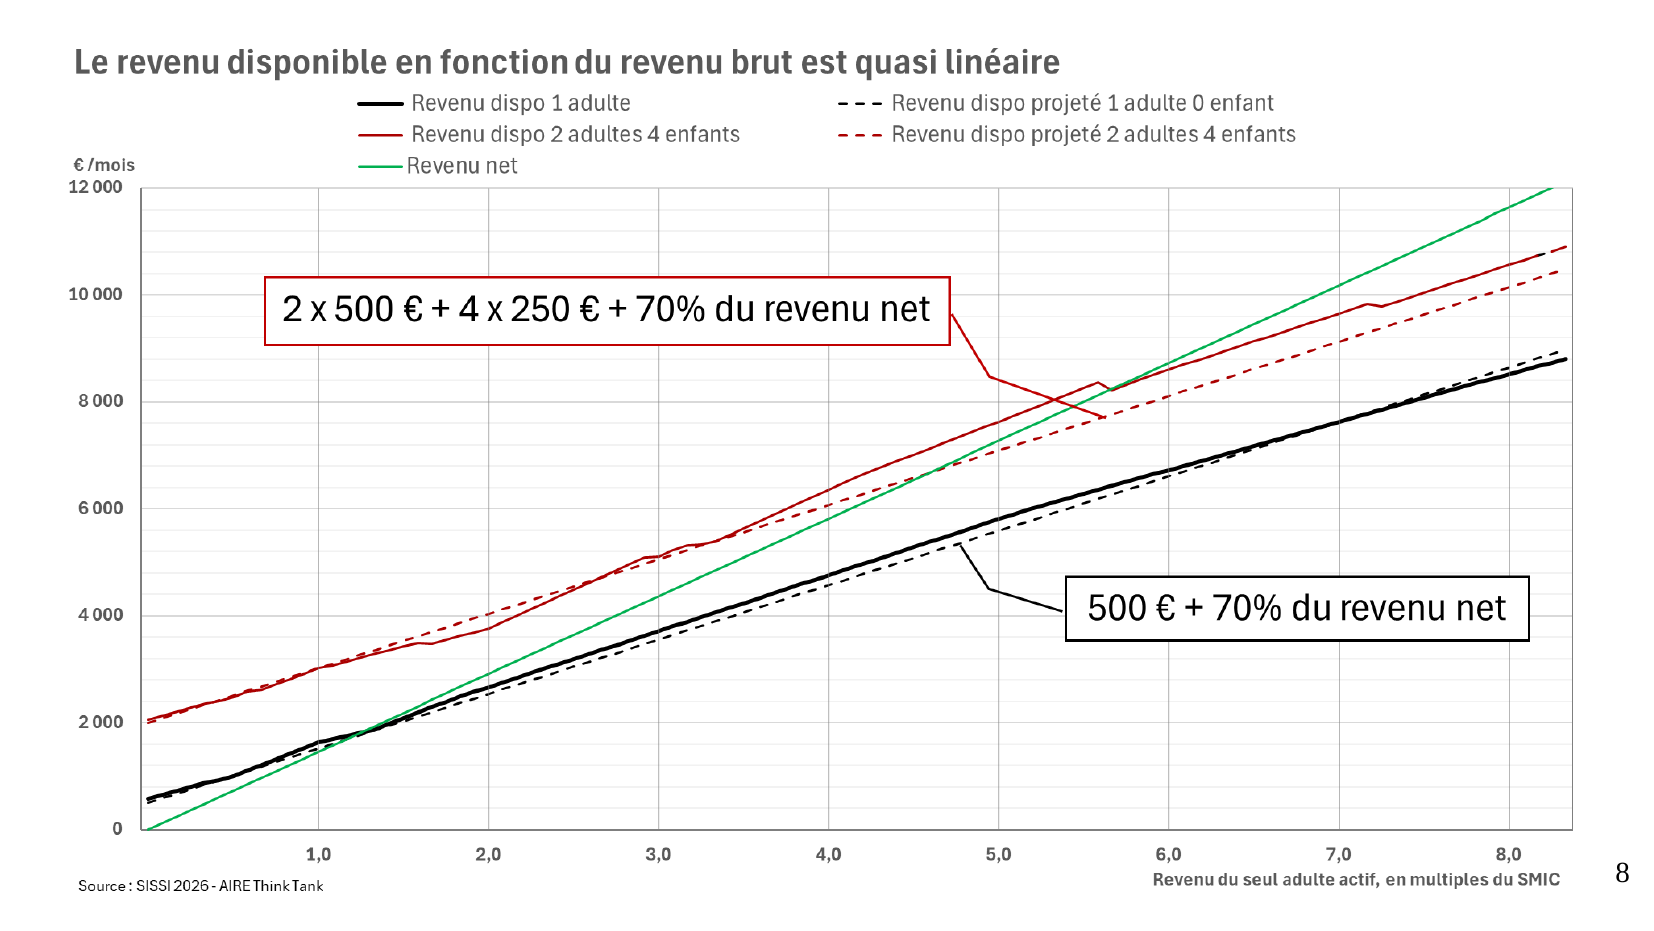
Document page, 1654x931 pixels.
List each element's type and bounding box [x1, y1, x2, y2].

picture [65, 36, 1588, 894]
